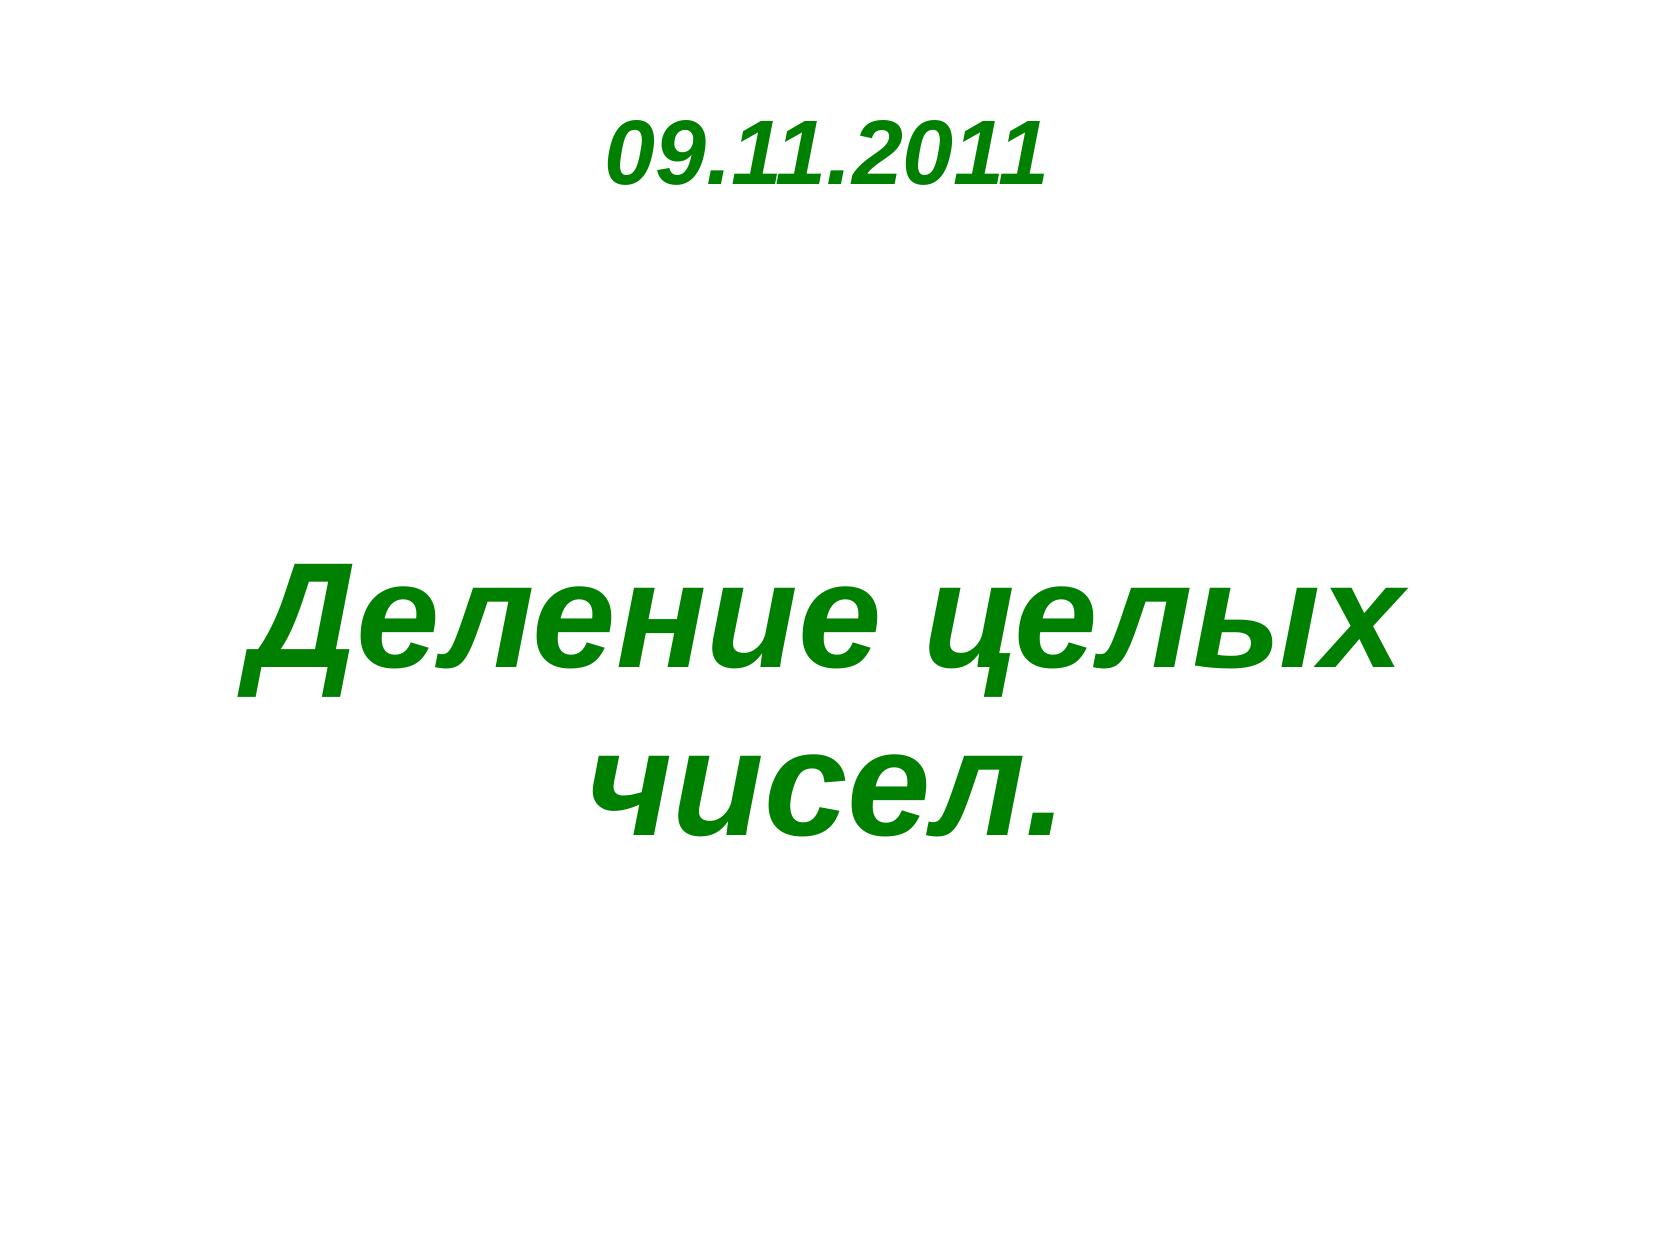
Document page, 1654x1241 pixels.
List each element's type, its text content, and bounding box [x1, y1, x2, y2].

title 09.11.2011 [82, 56, 1571, 250]
subtitle Деление целых чисел. [82, 297, 1571, 1102]
